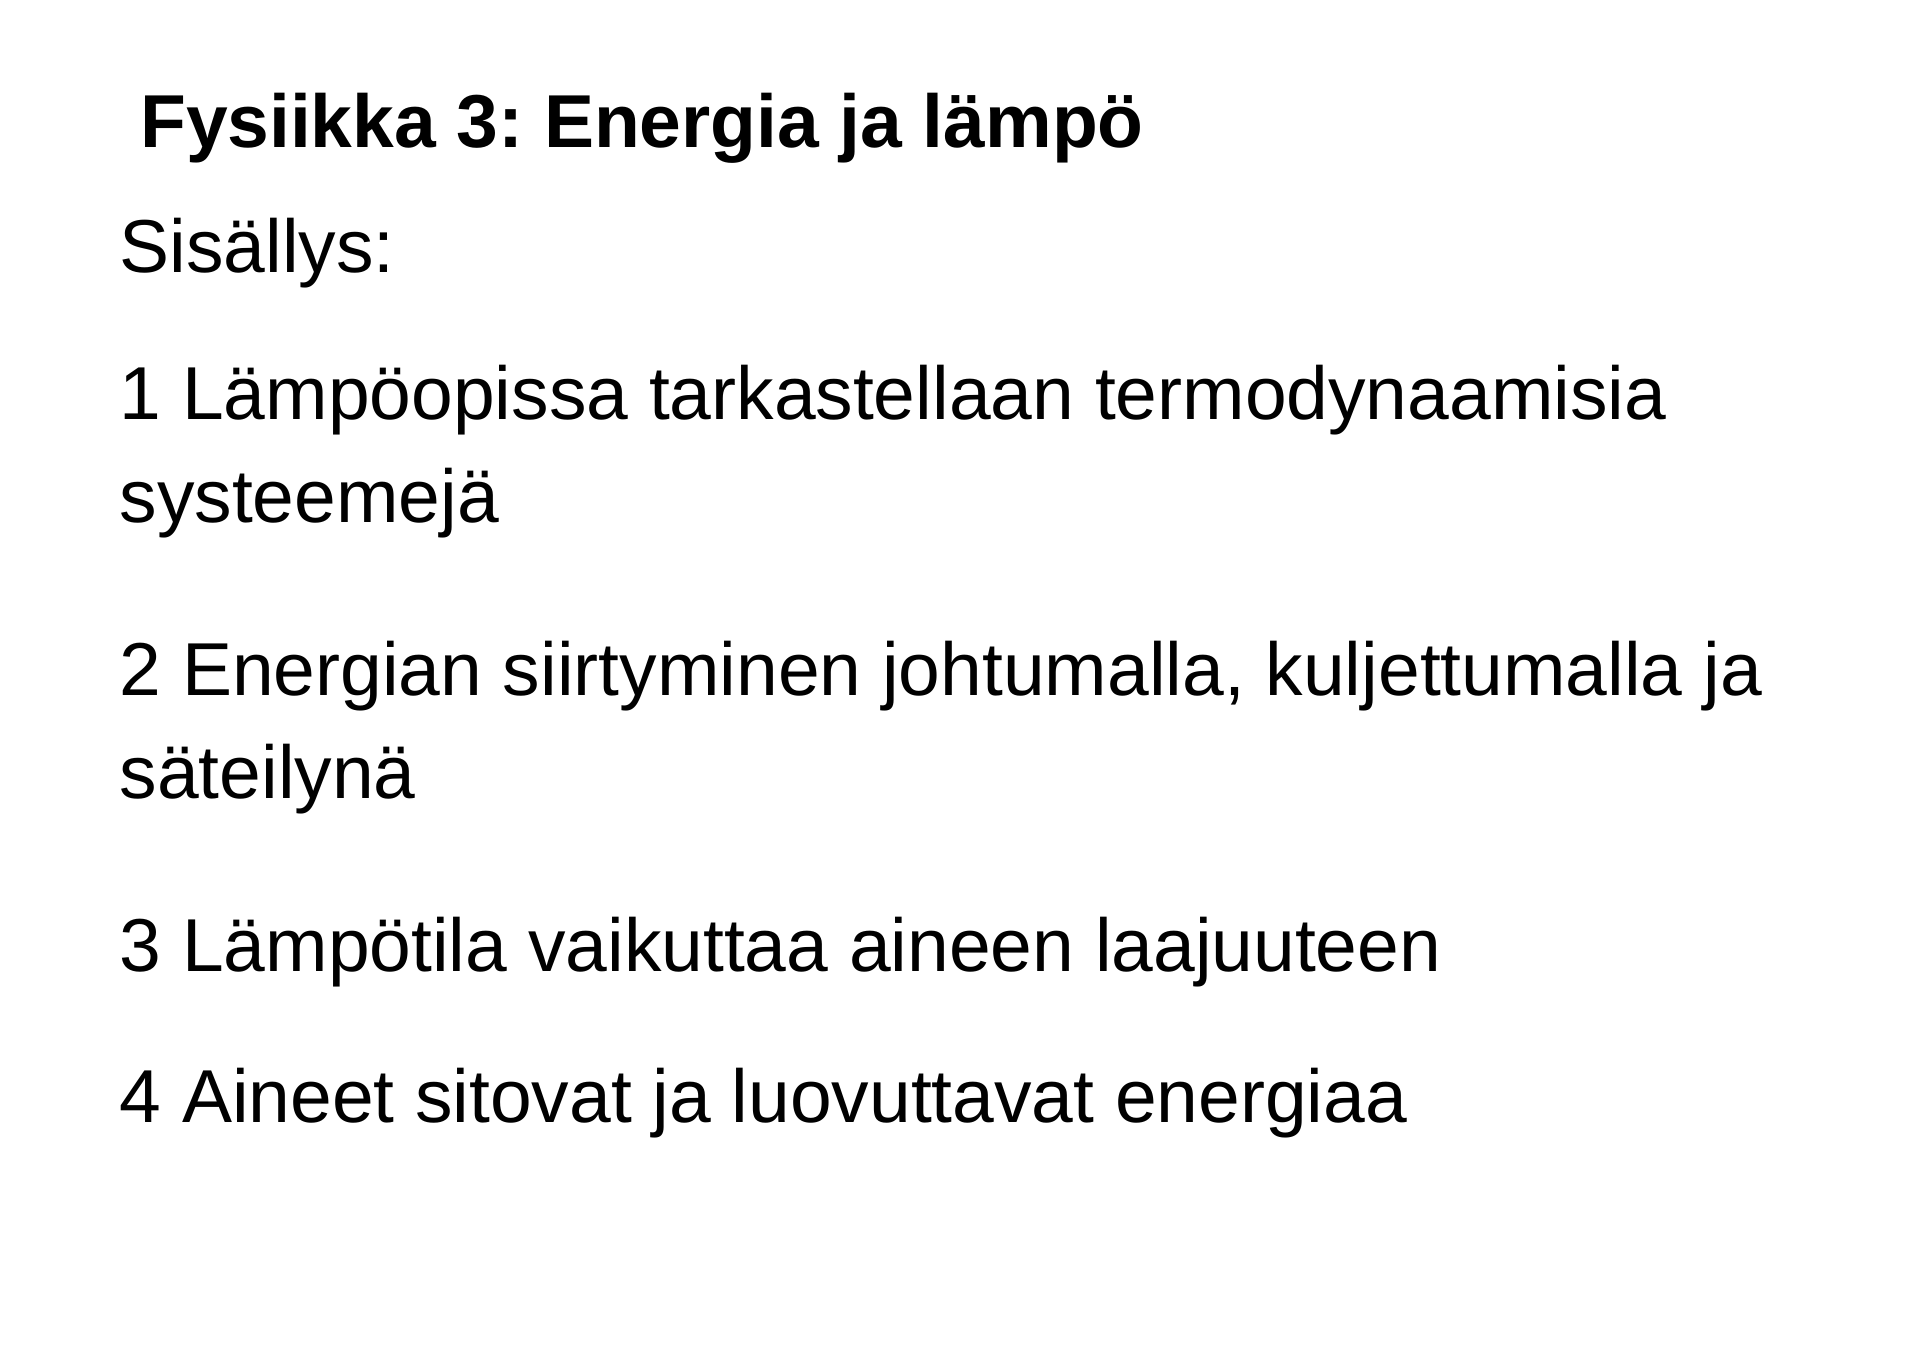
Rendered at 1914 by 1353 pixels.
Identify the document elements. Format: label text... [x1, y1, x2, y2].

text_box Fysiikka 3: Energia ja lämpö Sisällys: 1 Lämpöopissa tarkastellaan termodynaamisia systeemejä 2 Energian siirtyminen johtumalla, kuljettumalla ja säteilynä 3 Lämpötila vaikuttaa aineen laajuuteen 4 Aineet sitovat ja luovuttavat energiaa [104, 72, 1846, 1353]
